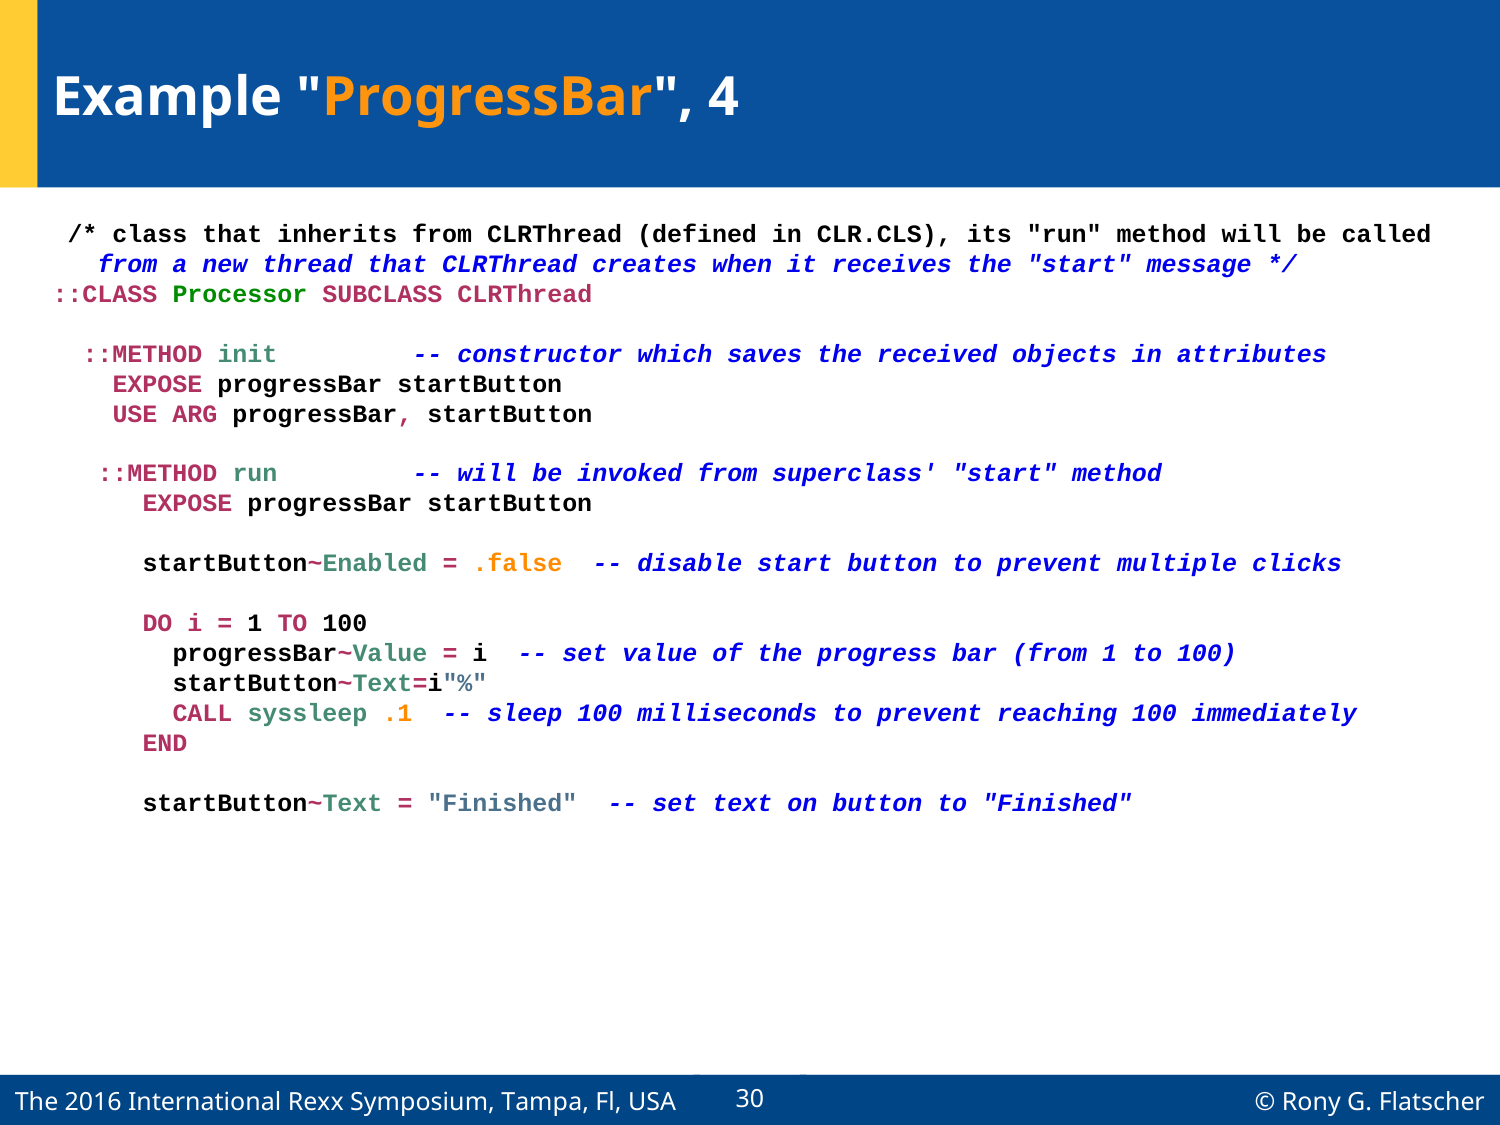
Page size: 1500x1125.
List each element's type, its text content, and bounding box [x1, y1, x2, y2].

title Example "ProgressBar", 4 [37, 0, 1500, 188]
text_box /* class that inherits from CLRThread (defined in CLR.CLS), its "run" method will be called from a new thread that CLRThread creates when it receives the "start" message */ ::CLASS Processor SUBCLASS CLRThread ::METHOD init -- constructor which saves the received objects in attributes EXPOSE progressBar startButton USE ARG progressBar, startButton ::METHOD run -- will be invoked from superclass' "start" method EXPOSE progressBar startButton startButton~Enabled = .false -- disable start button to prevent multiple clicks DO i = 1 TO 100 progressBar~Value = i -- set value of the progress bar (from 1 to 100) startButton~Text=i"%" CALL syssleep .1 -- sleep 100 milliseconds to prevent reaching 100 immediately END startButton~Text = "Finished" -- set text on button to "Finished" [37, 179, 1456, 824]
